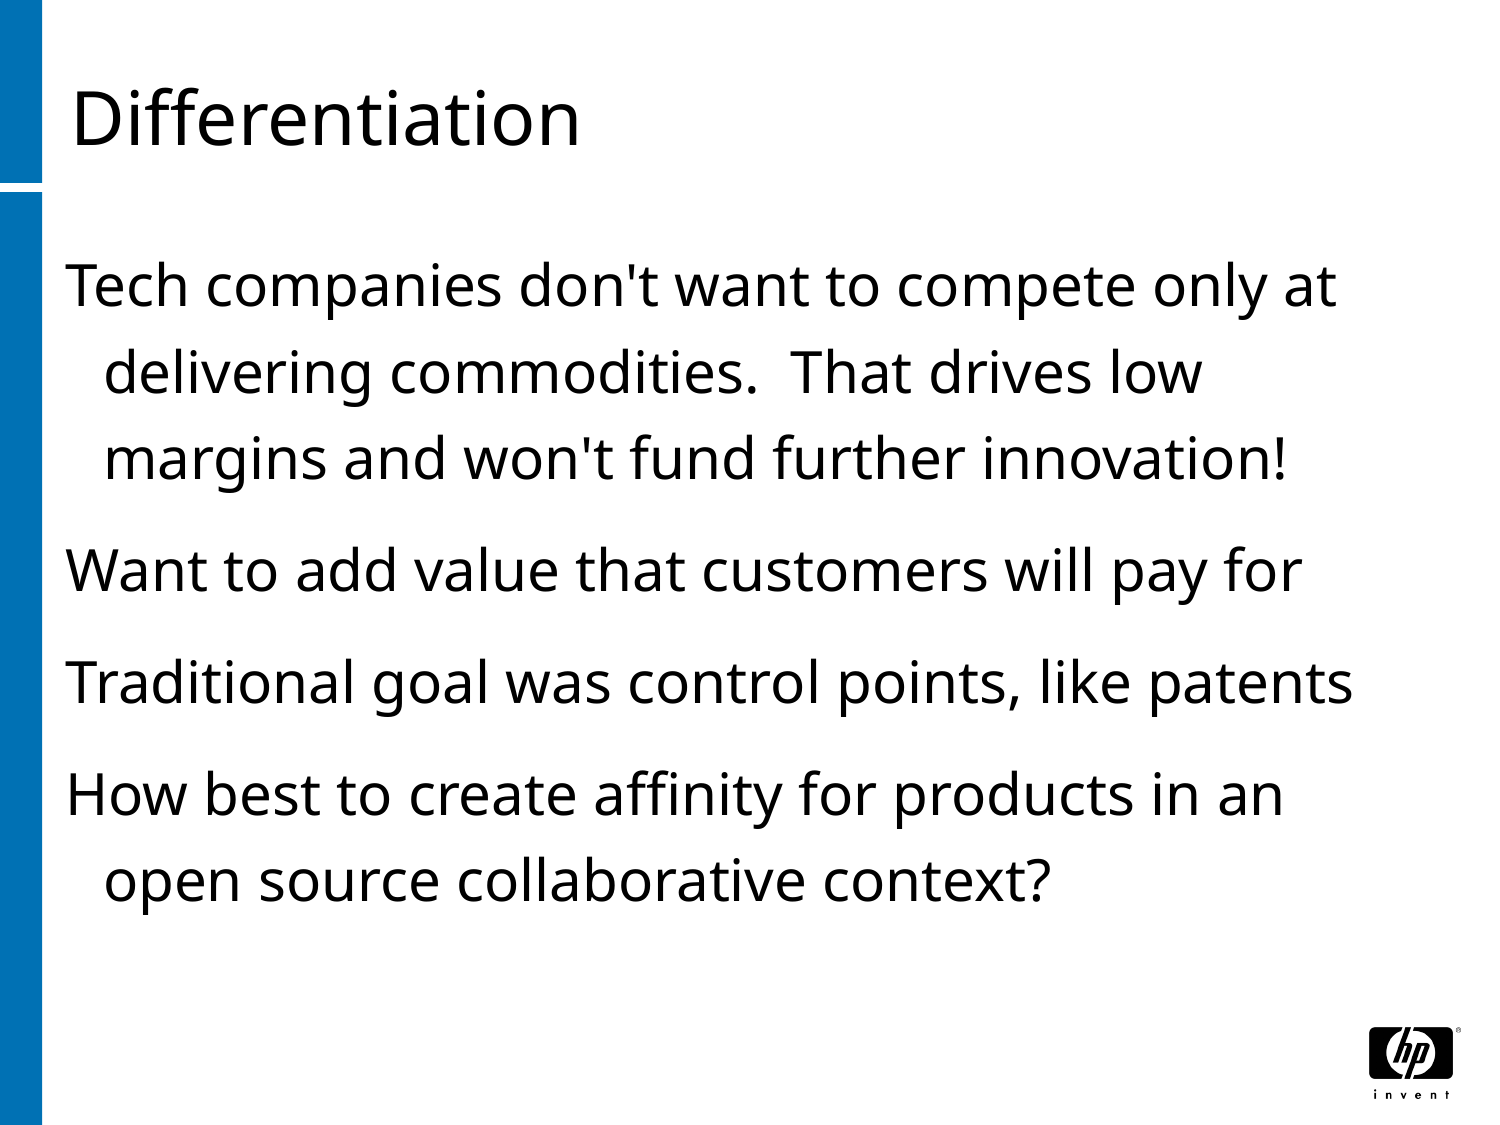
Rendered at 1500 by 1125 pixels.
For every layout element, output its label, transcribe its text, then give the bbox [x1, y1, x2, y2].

picture [1369, 1027, 1461, 1099]
title Differentiation [70, 26, 1422, 198]
list Tech companies don't want to compete only at delivering commodities. That drives low margins and won't fund further innovation! Want to add value that customers will pay for Traditional goal was control points, like patents How best to create affinity for products in an open source collaborative context? [65, 237, 1422, 982]
